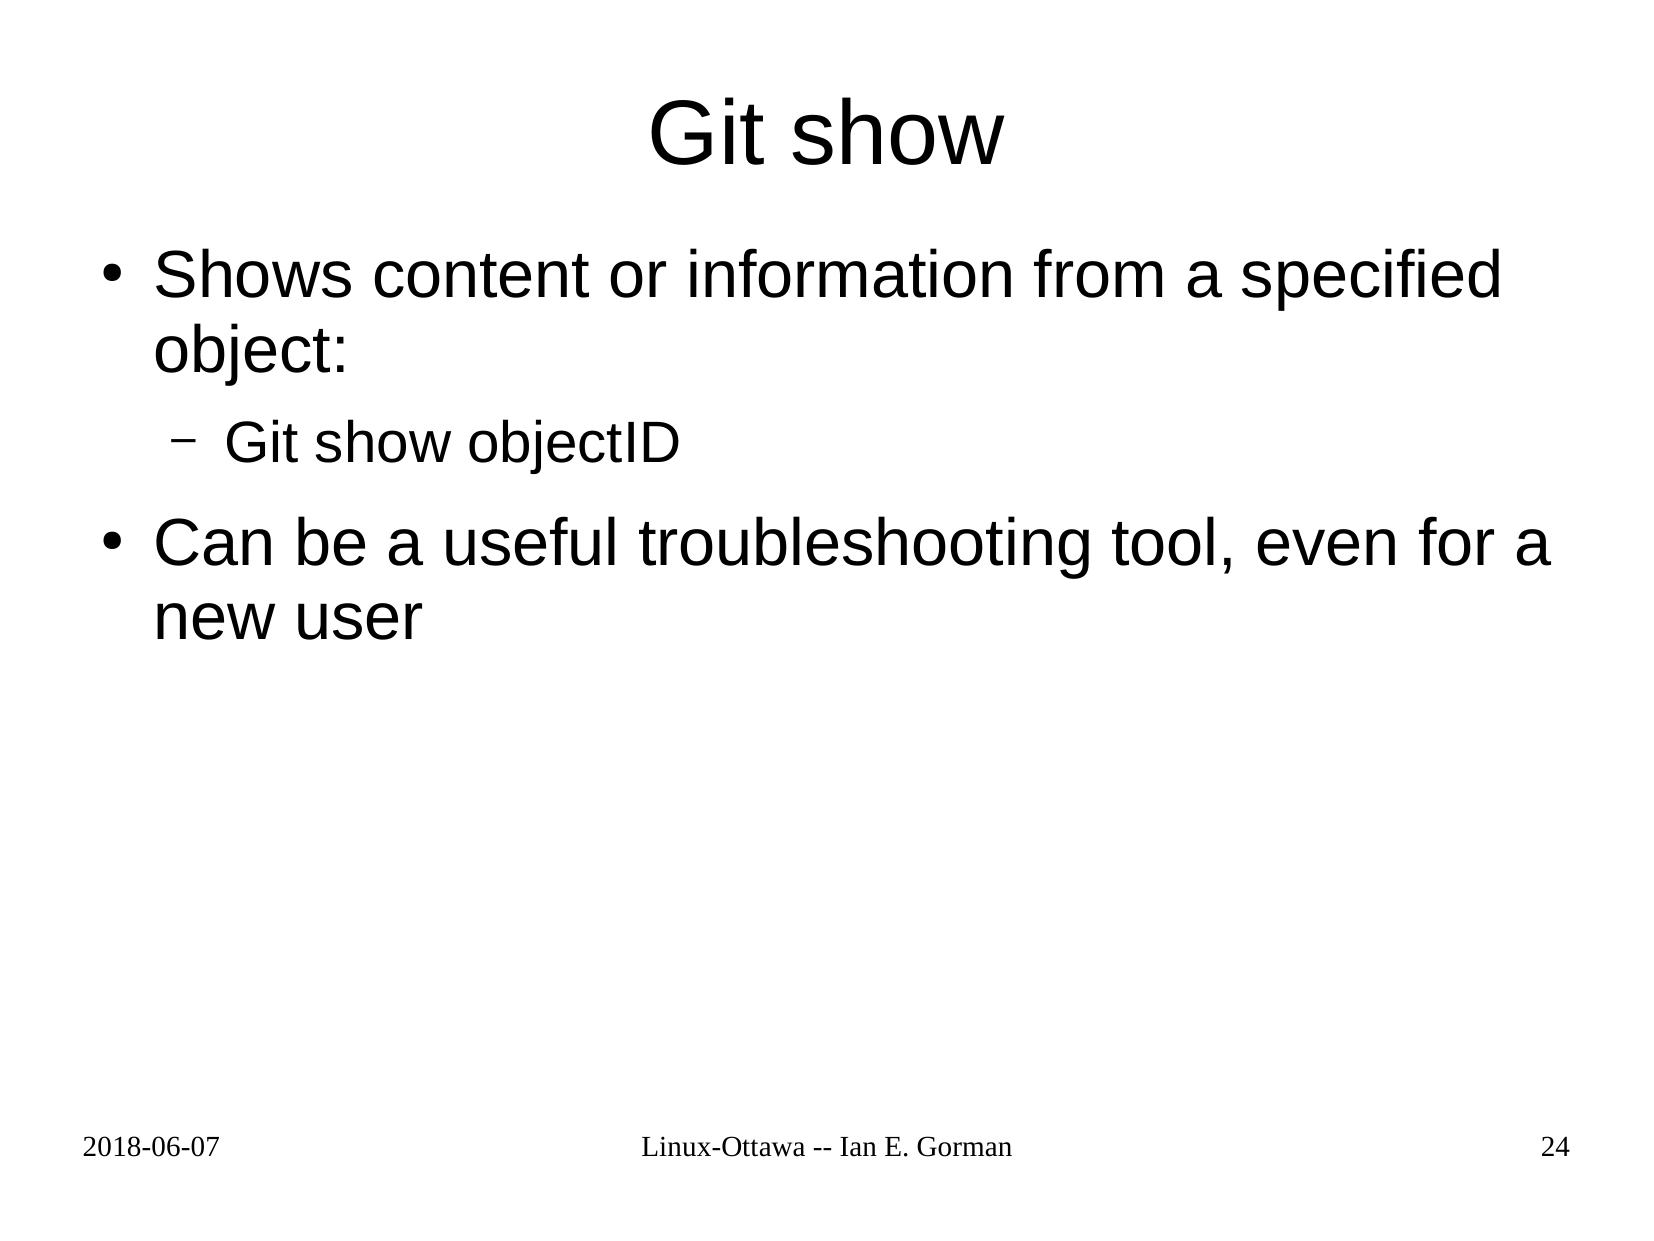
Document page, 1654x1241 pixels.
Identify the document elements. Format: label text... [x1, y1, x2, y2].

title Git show [82, 49, 1571, 217]
list Shows content or information from a specified object: Git show objectID Can be a useful troubleshooting tool, even for a new user [82, 236, 1571, 1096]
